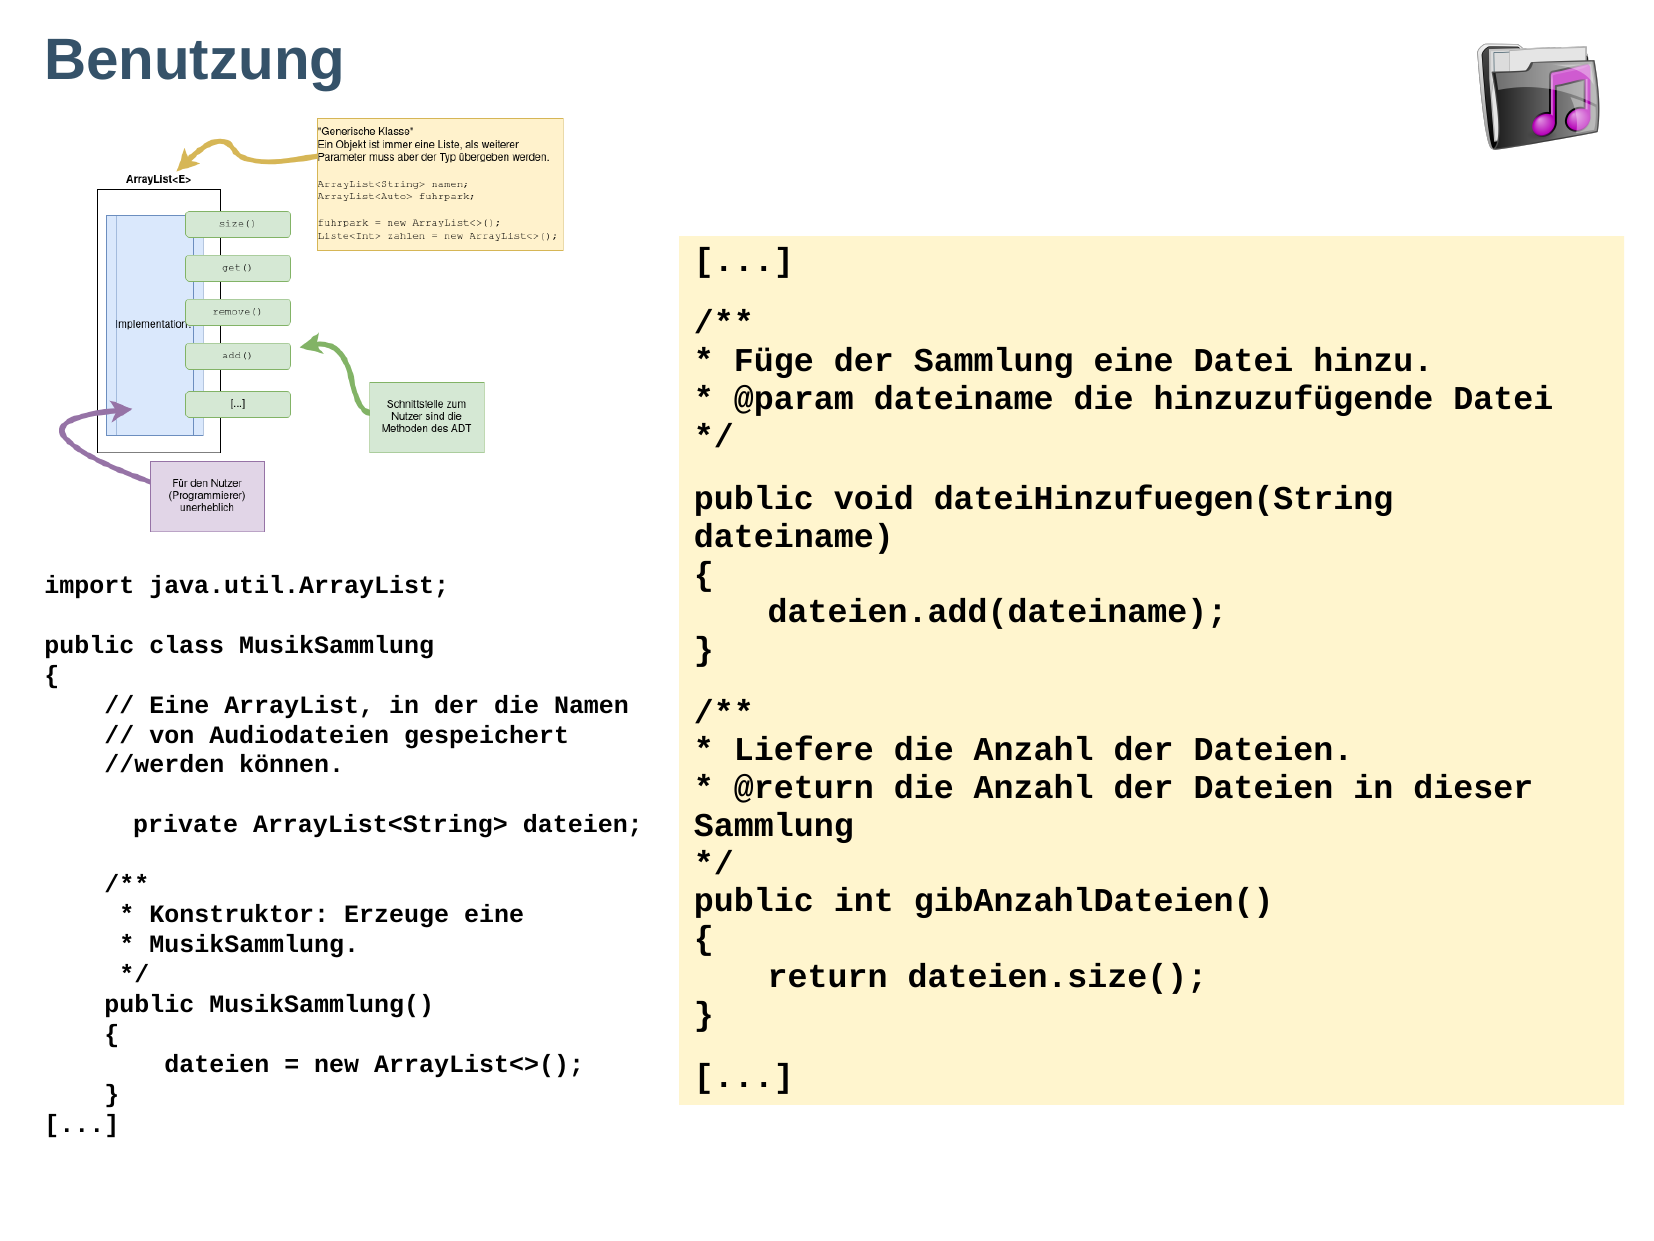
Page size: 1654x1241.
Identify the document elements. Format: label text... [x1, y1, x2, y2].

picture [1476, 29, 1600, 153]
text_box Benutzung [29, 19, 1300, 100]
text_box [...] /** * Füge der Sammlung eine Datei hinzu. * @param dateiname die hinzuzufügende Datei */ public void dateiHinzufuegen(String dateiname) { dateien.add(dateiname); } /** * Liefere die Anzahl der Dateien. * @return die Anzahl der Dateien in dieser Sammlung */ public int gibAnzahlDateien() { return dateien.size(); } [...] [679, 236, 1625, 1105]
picture [59, 118, 564, 532]
text_box import java.util.ArrayList; public class MusikSammlung { // Eine ArrayList, in der die Namen // von Audiodateien gespeichert //werden können. private ArrayList<String> dateien; /** * Konstruktor: Erzeuge eine * MusikSammlung. */ public MusikSammlung() { dateien = new ArrayList<>(); } [...] [29, 560, 680, 1175]
